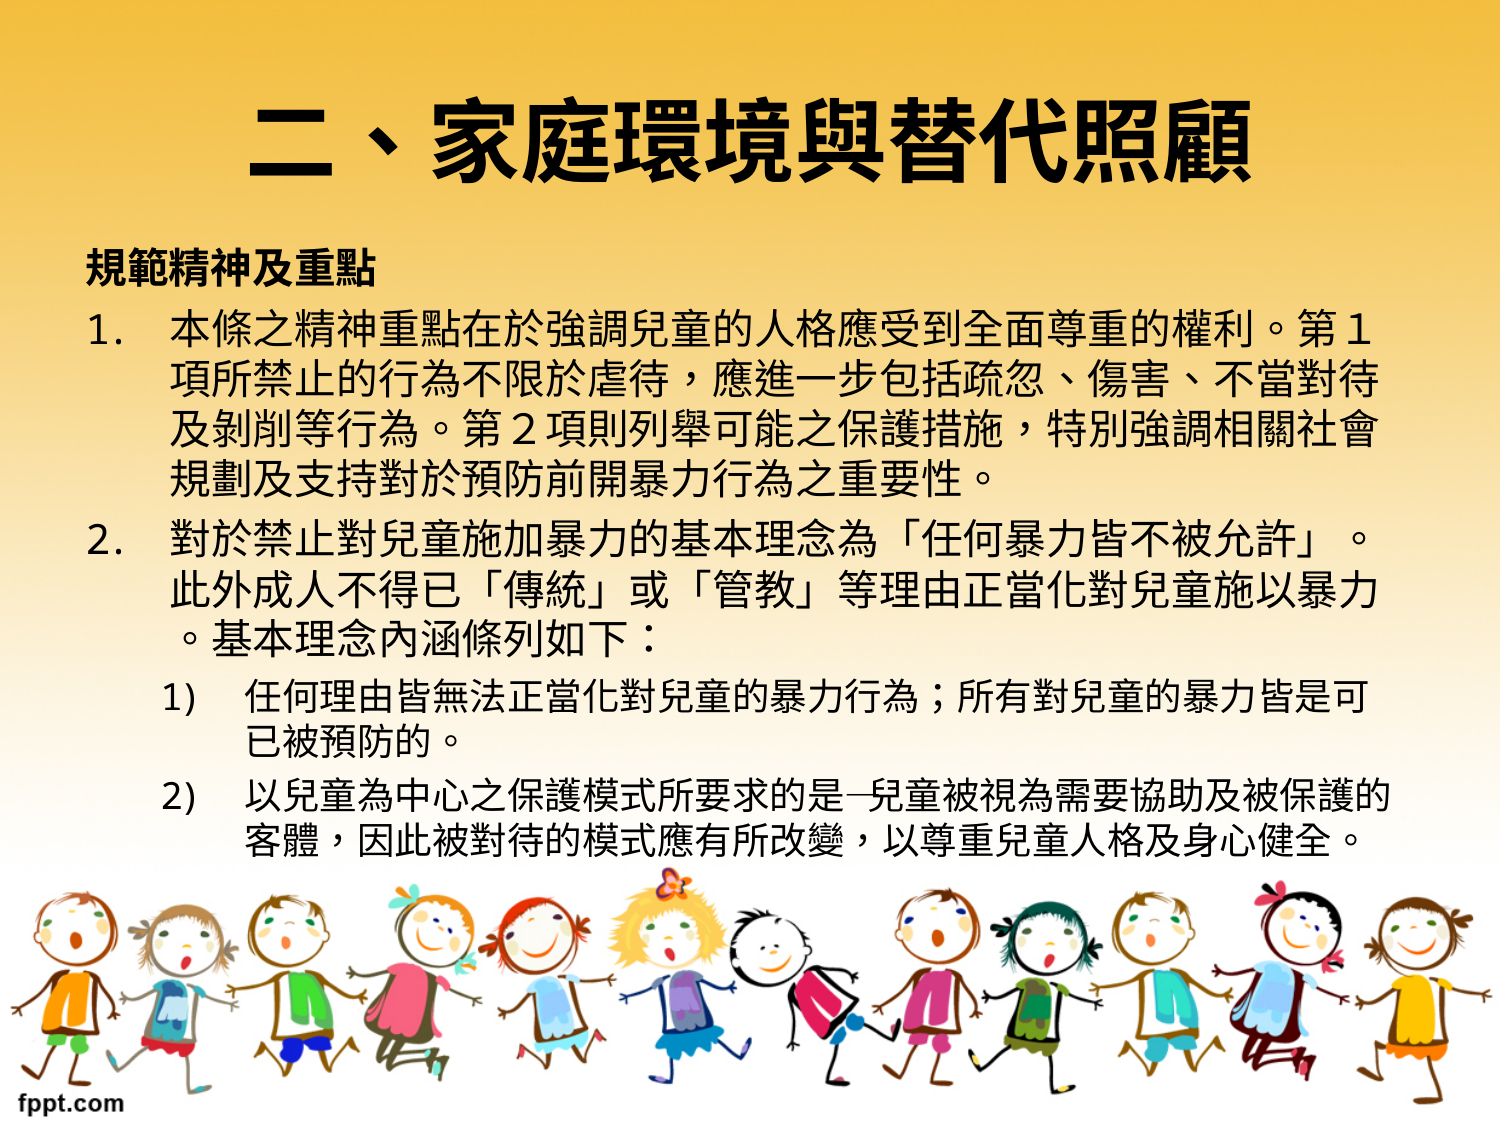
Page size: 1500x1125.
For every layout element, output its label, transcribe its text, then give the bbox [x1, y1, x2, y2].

title 二、家庭環境與替代照顧 [75, 45, 1426, 233]
list 規範精神及重點 本條之精神重點在於強調兒童的人格應受到全面尊重的權利。第１項所禁止的行為不限於虐待，應進一步包括疏忽、傷害、不當對待及剝削等行為。第２項則列舉可能之保護措施，特別強調相關社會規劃及支持對於預防前開暴力行為之重要性。 對於禁止對兒童施加暴力的基本理念為「任何暴力皆不被允許」。此外成人不得已「傳統」或「管教」等理由正當化對兒童施以暴力。基本理念內涵條列如下： 任何理由皆無法正當化對兒童的暴力行為；所有對兒童的暴力皆是可已被預防的。 以兒童為中心之保護模式所要求的是—兒童被視為需要協助及被保護的客體，因此被對待的模式應有所改變，以尊重兒童人格及身心健全。 [70, 234, 1421, 977]
picture [0, 0, 1500, 1125]
